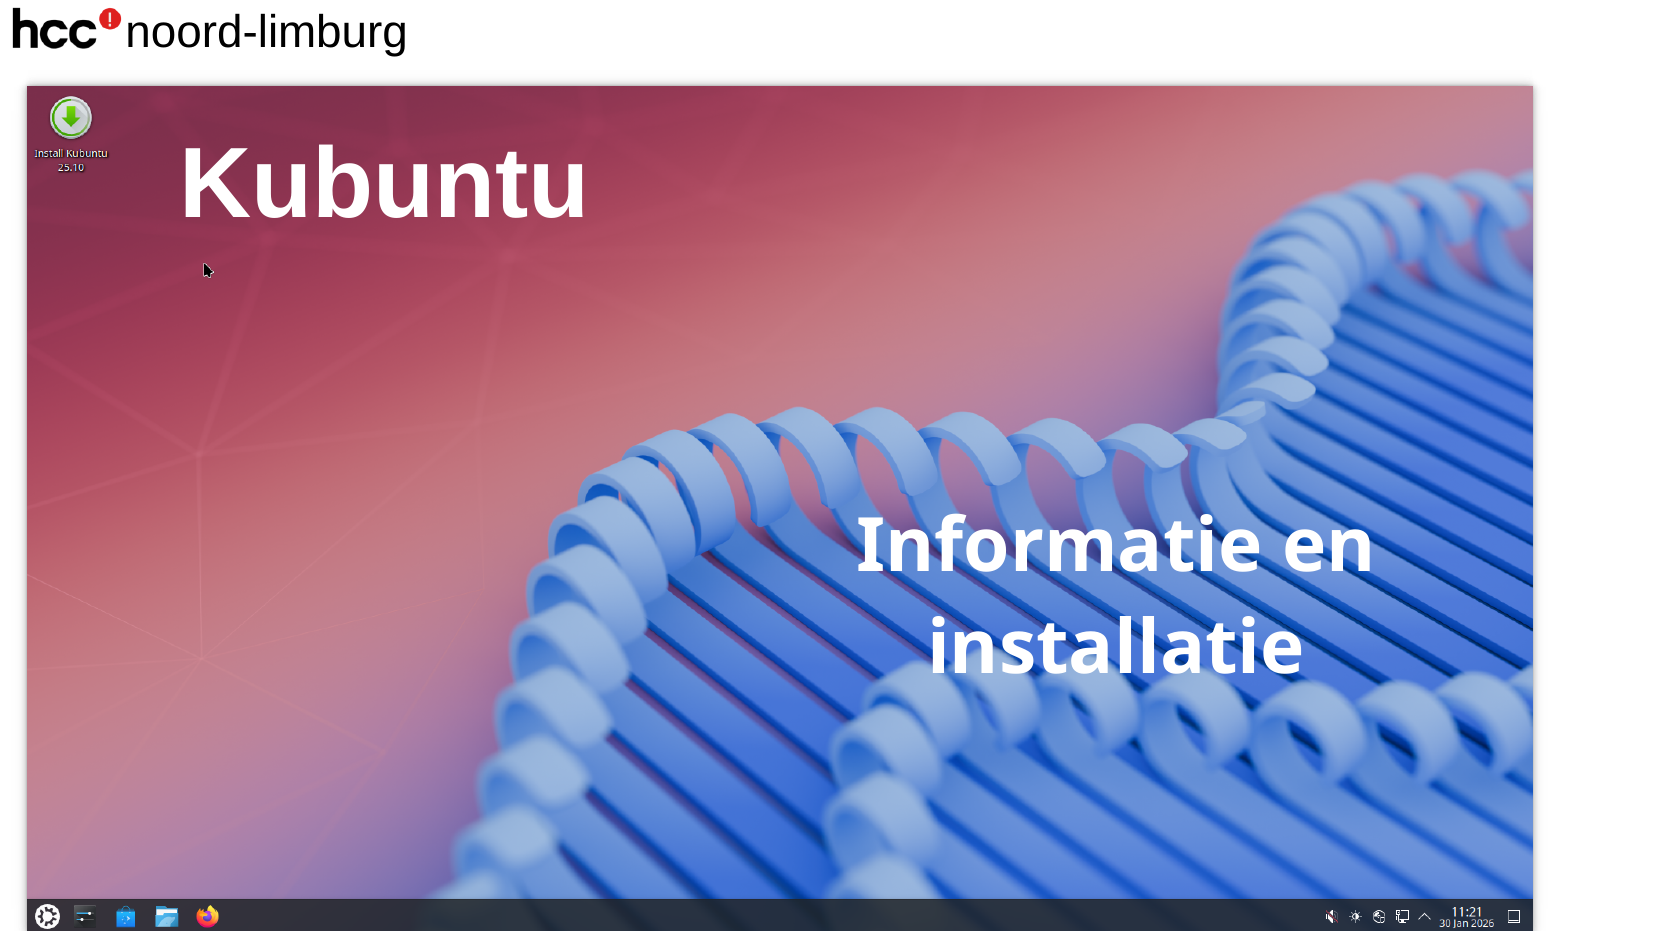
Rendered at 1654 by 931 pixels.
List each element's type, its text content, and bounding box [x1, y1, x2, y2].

picture [11, 70, 1548, 931]
text_box Kubuntu [164, 119, 626, 246]
title Informatie en installatie [696, 491, 1536, 696]
picture [11, 6, 122, 50]
